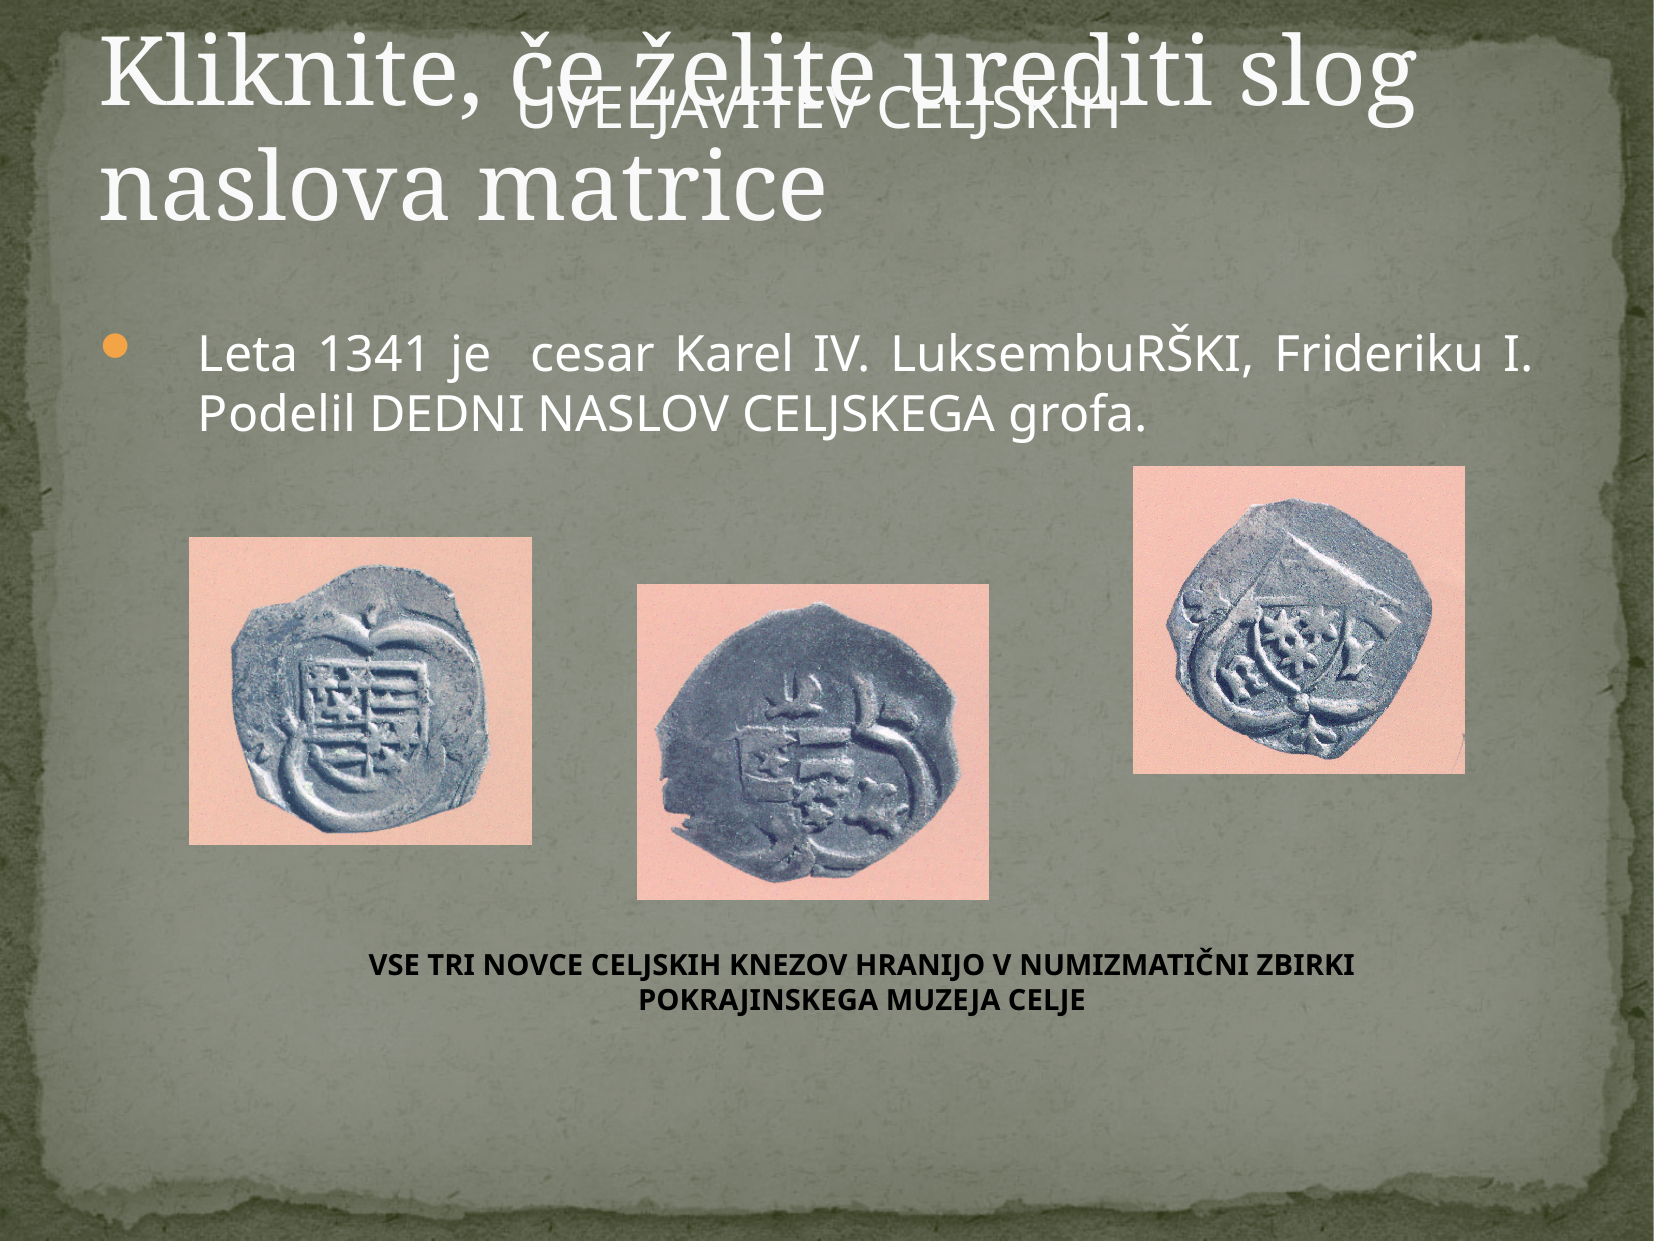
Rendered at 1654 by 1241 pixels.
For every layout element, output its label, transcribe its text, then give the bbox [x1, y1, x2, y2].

text_box Leta 1341 je cesar Karel IV. LuksembuRŠKI, Frideriku I. Podelil DEDNI NASLOV CELJSKEGA grofa. [82, 312, 1571, 1140]
picture [0, 0, 1654, 1241]
text_box UVELJAVITEV CELJSKIH [82, 27, 1571, 219]
text_box VSE TRI NOVCE CELJSKIH KNEZOV HRANIJO V NUMIZMATIČNI ZBIRKI POKRAJINSKEGA MUZEJA CELJE [272, 939, 1453, 1059]
